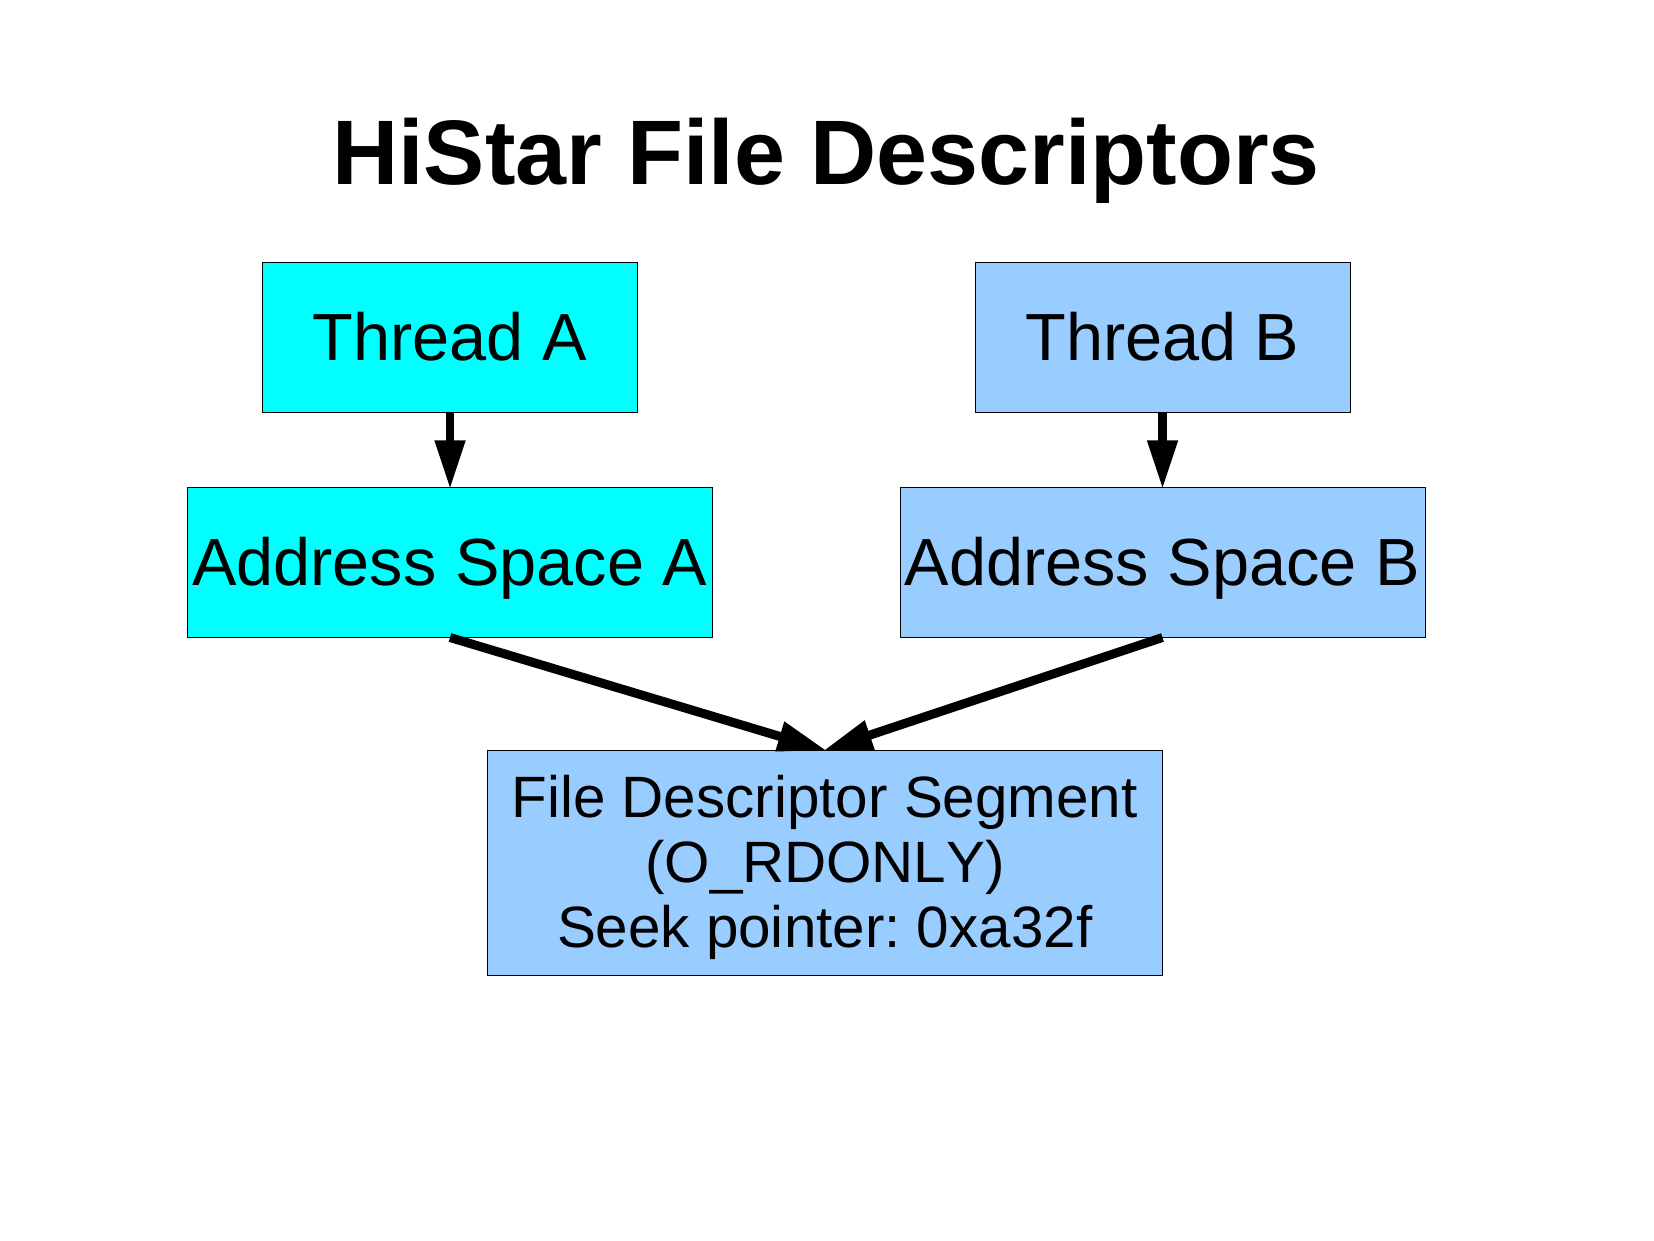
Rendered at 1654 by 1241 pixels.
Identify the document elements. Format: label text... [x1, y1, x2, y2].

text_box Thread B [975, 262, 1351, 413]
title HiStar File Descriptors [82, 49, 1571, 257]
text_box Thread A [262, 262, 638, 413]
text_box Address Space A [187, 487, 713, 638]
text_box File Descriptor Segment (O_RDONLY) Seek pointer: 0xa32f [487, 750, 1163, 976]
text_box Address Space B [900, 487, 1426, 638]
